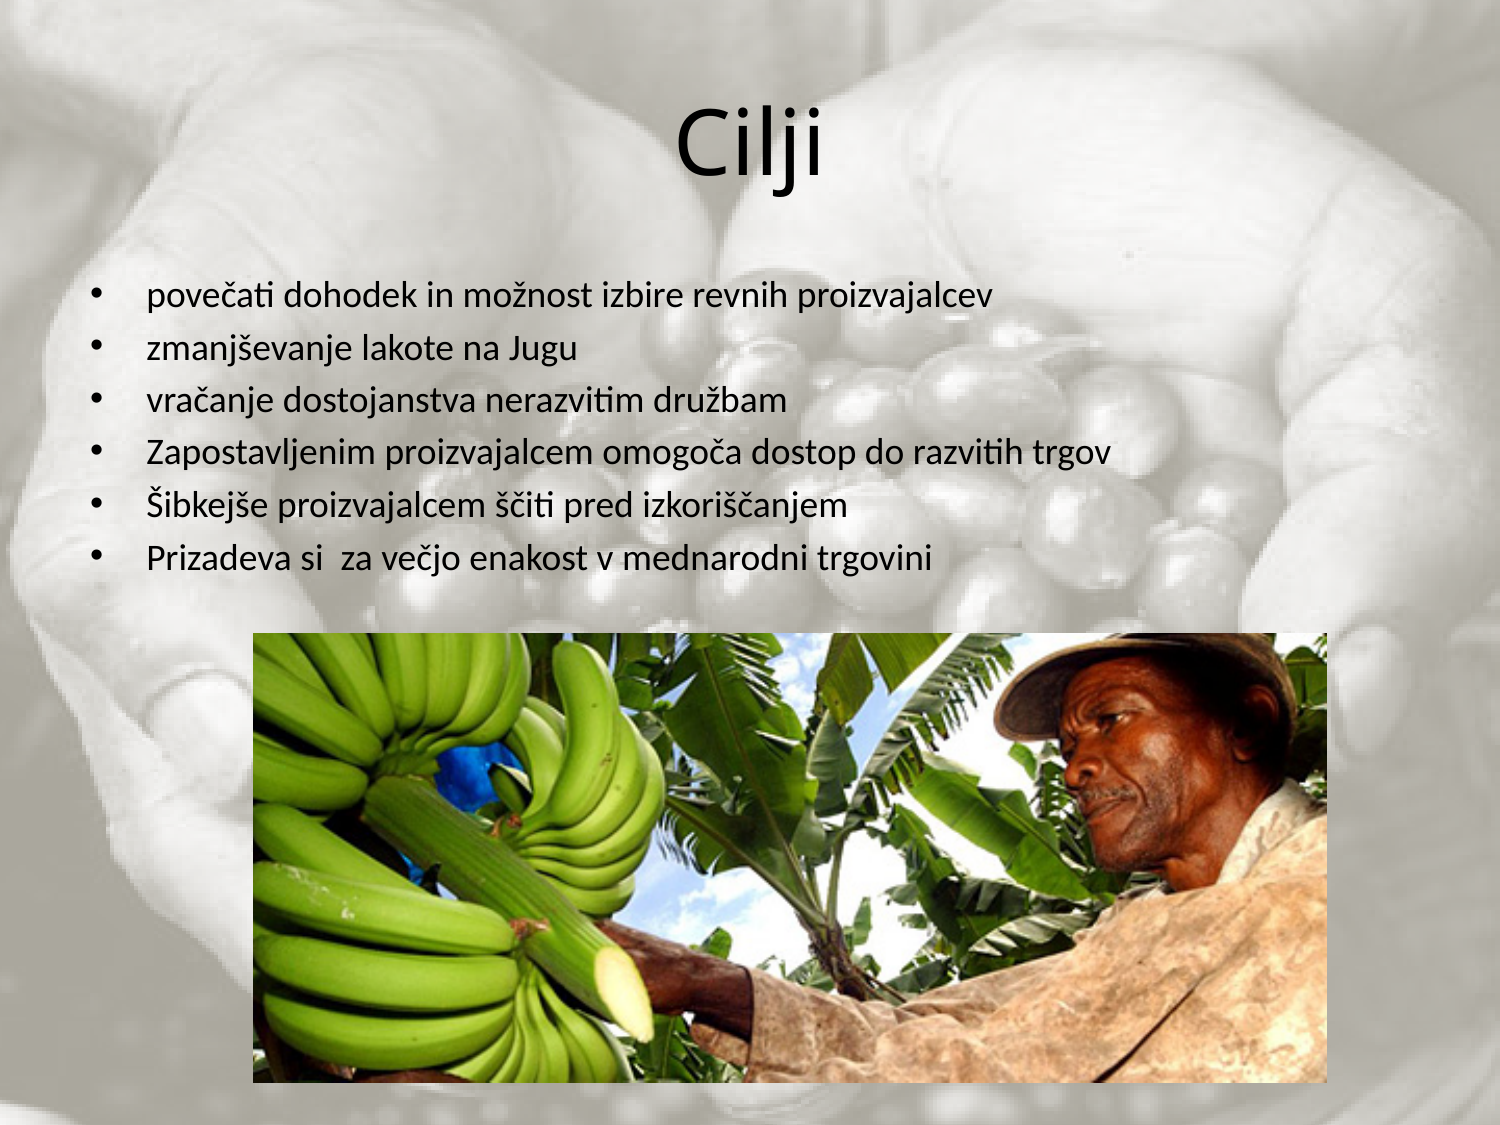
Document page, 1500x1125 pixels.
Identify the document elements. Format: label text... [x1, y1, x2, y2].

list povečati dohodek in možnost izbire revnih proizvajalcev zmanjševanje lakote na Jugu vračanje dostojanstva nerazvitim družbam Zapostavljenim proizvajalcem omogoča dostop do razvitih trgov Šibkejše proizvajalcem ščiti pred izkoriščanjem Prizadeva si za večjo enakost v mednarodni trgovini [75, 262, 1425, 1005]
picture [0, 0, 1500, 1125]
title Cilji [75, 45, 1425, 233]
